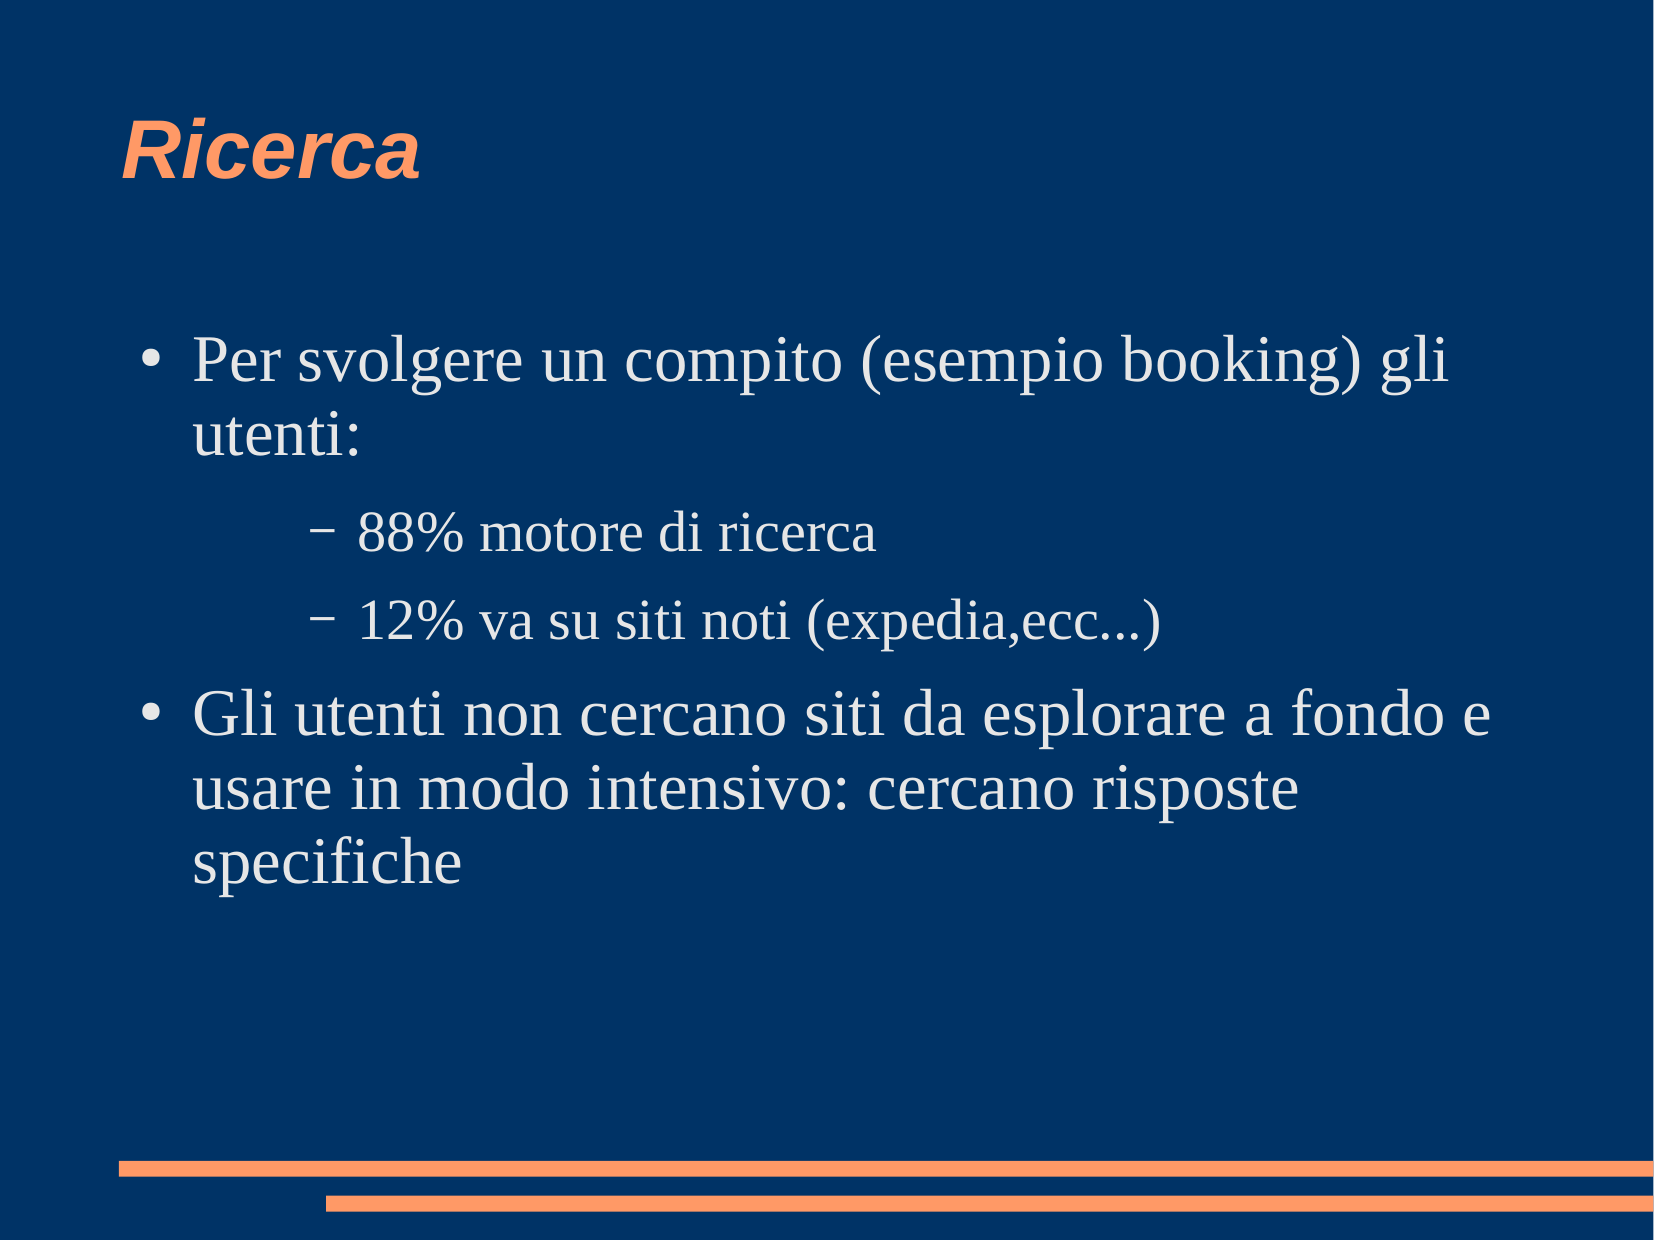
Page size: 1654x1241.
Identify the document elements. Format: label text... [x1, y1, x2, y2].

title Ricerca [121, 53, 1534, 246]
list Per svolgere un compito (esempio booking) gli utenti: 88% motore di ricerca 12% va su siti noti (expedia,ecc...) Gli utenti non cercano siti da esplorare a fondo e usare in modo intensivo: cercano risposte specifiche [121, 322, 1561, 1118]
